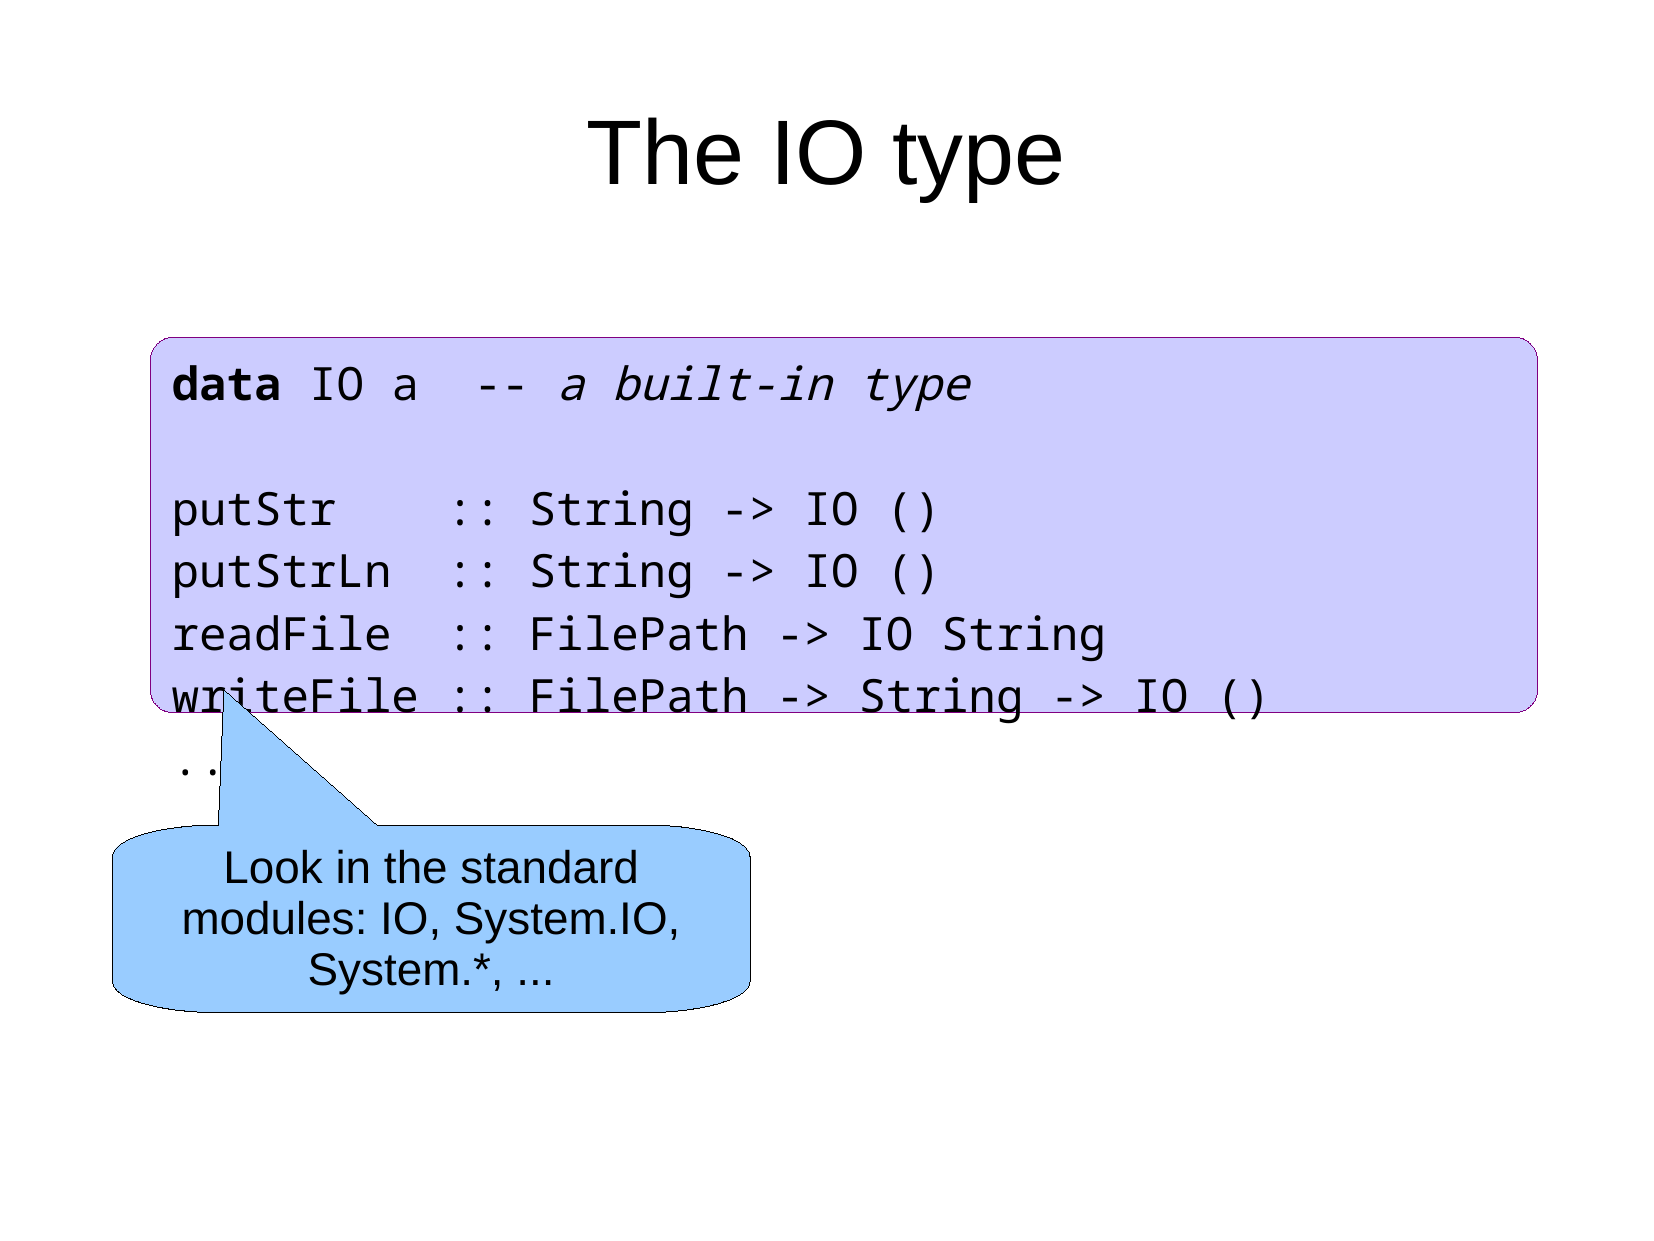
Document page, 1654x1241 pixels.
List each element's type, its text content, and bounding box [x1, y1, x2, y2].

text_box Look in the standard modules: IO, System.IO, System.*, ... [112, 689, 751, 1013]
text_box data IO a -- a built-in type putStr :: String -> IO () putStrLn :: String -> IO () readFile :: FilePath -> IO String writeFile :: FilePath -> String -> IO () ... [150, 337, 1538, 713]
title The IO type [82, 56, 1571, 250]
